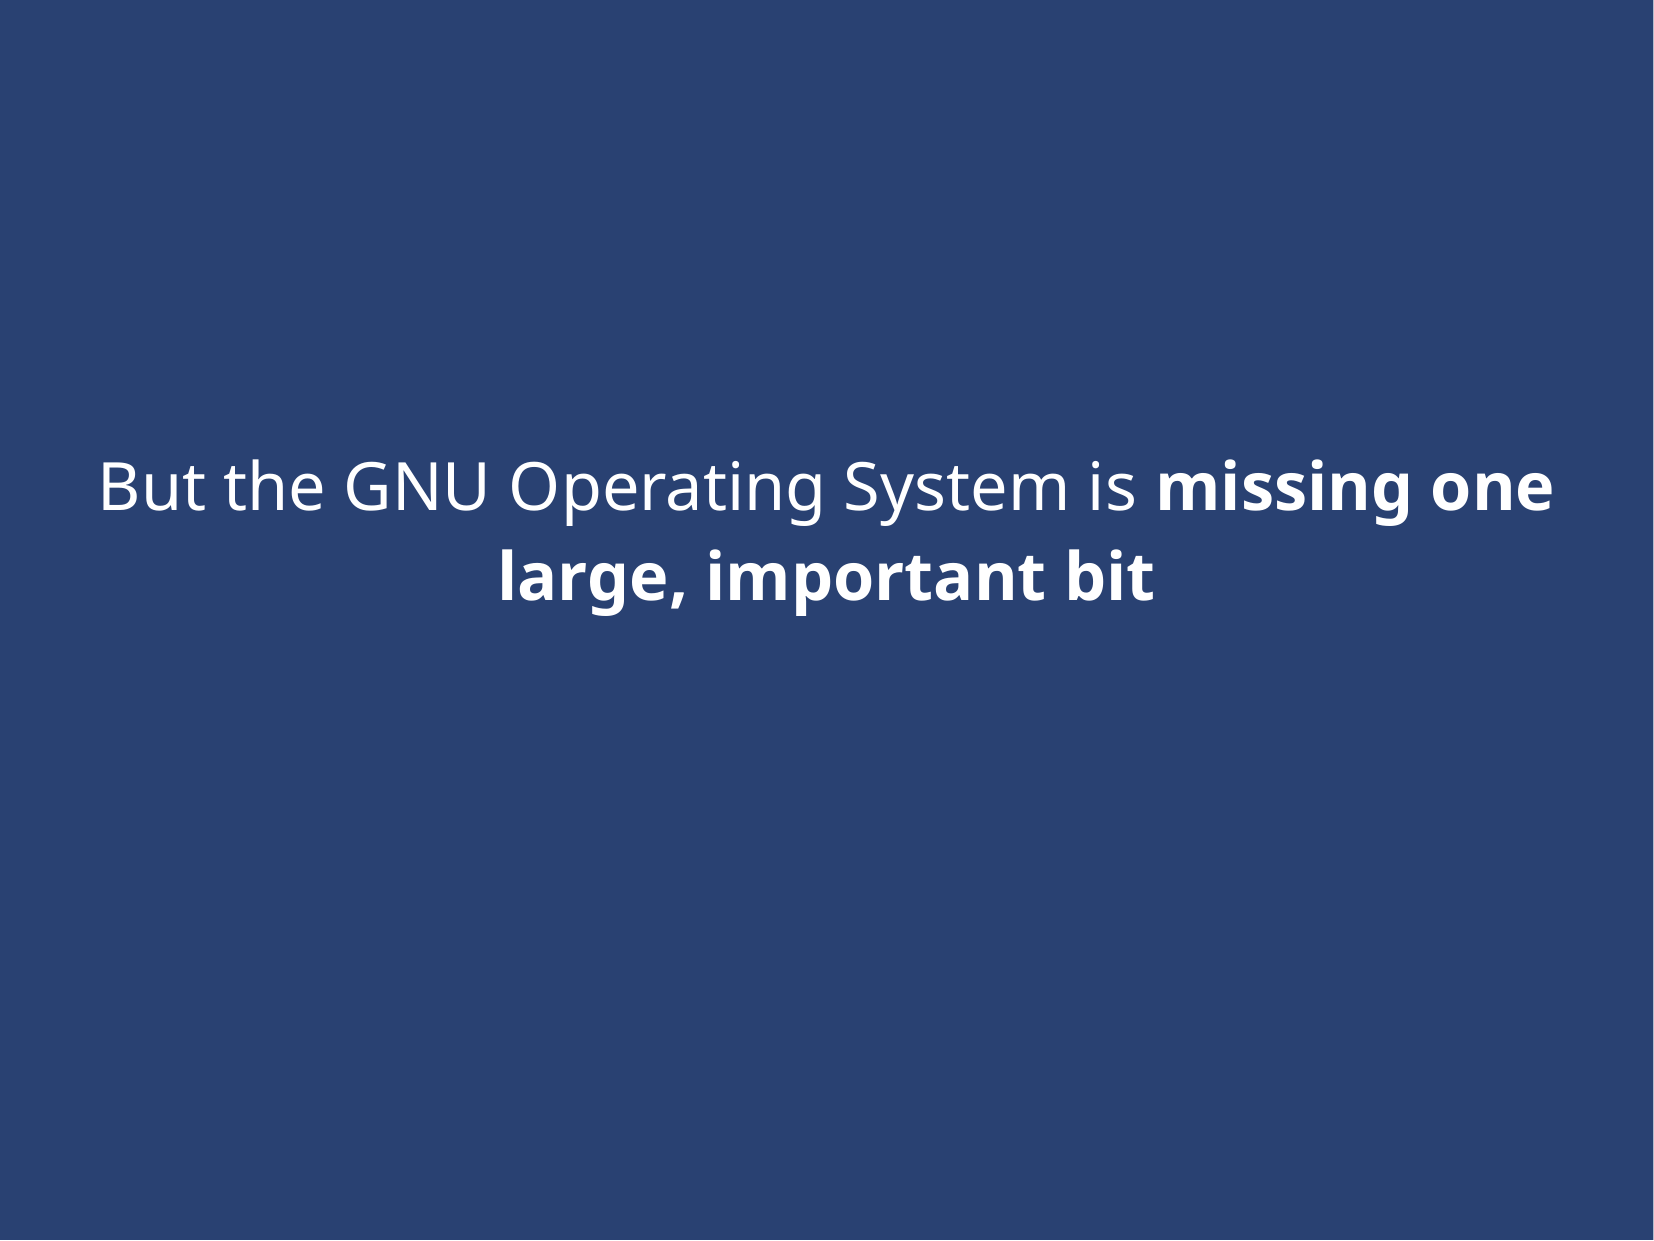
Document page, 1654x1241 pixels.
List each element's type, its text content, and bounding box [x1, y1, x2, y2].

subtitle But the GNU Operating System is missing one large, important bit [82, 49, 1571, 1109]
